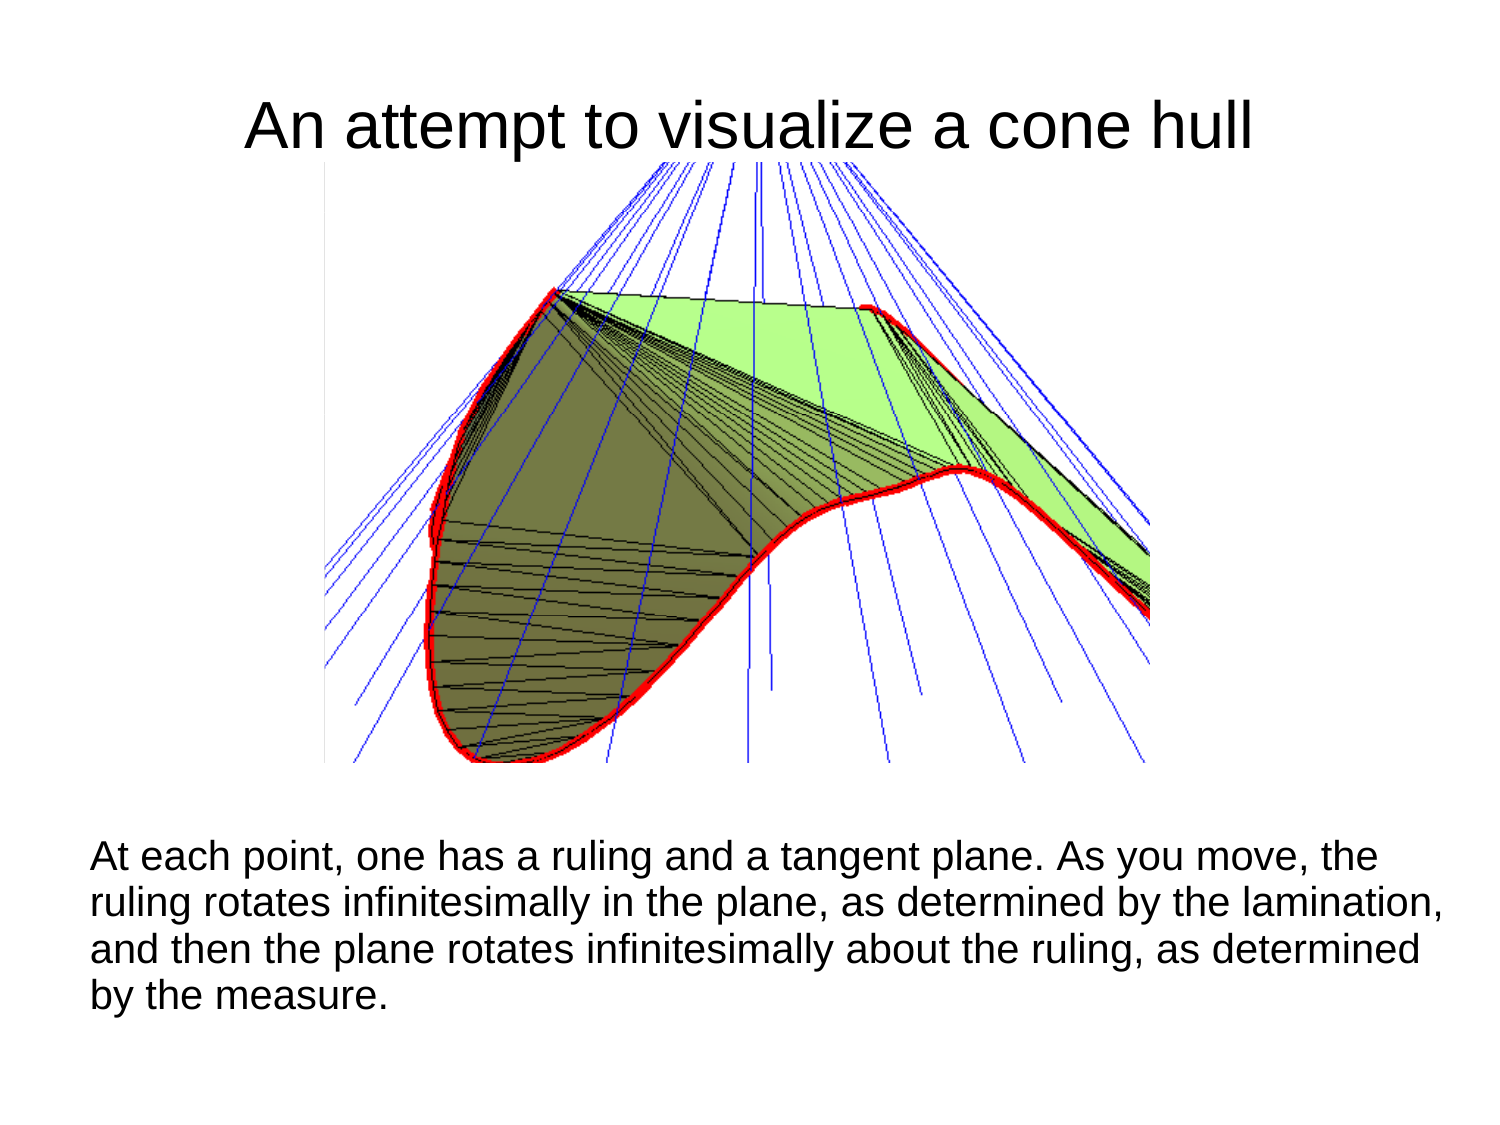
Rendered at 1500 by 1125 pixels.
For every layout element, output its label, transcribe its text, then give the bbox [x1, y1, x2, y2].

title An attempt to visualize a cone hull [75, 50, 1426, 201]
picture [324, 162, 1150, 763]
text_box At each point, one has a ruling and a tangent plane. As you move, the ruling rotates infinitesimally in the plane, as determined by the lamination, and then the plane rotates infinitesimally about the ruling, as determined by the measure. [74, 824, 1463, 1027]
